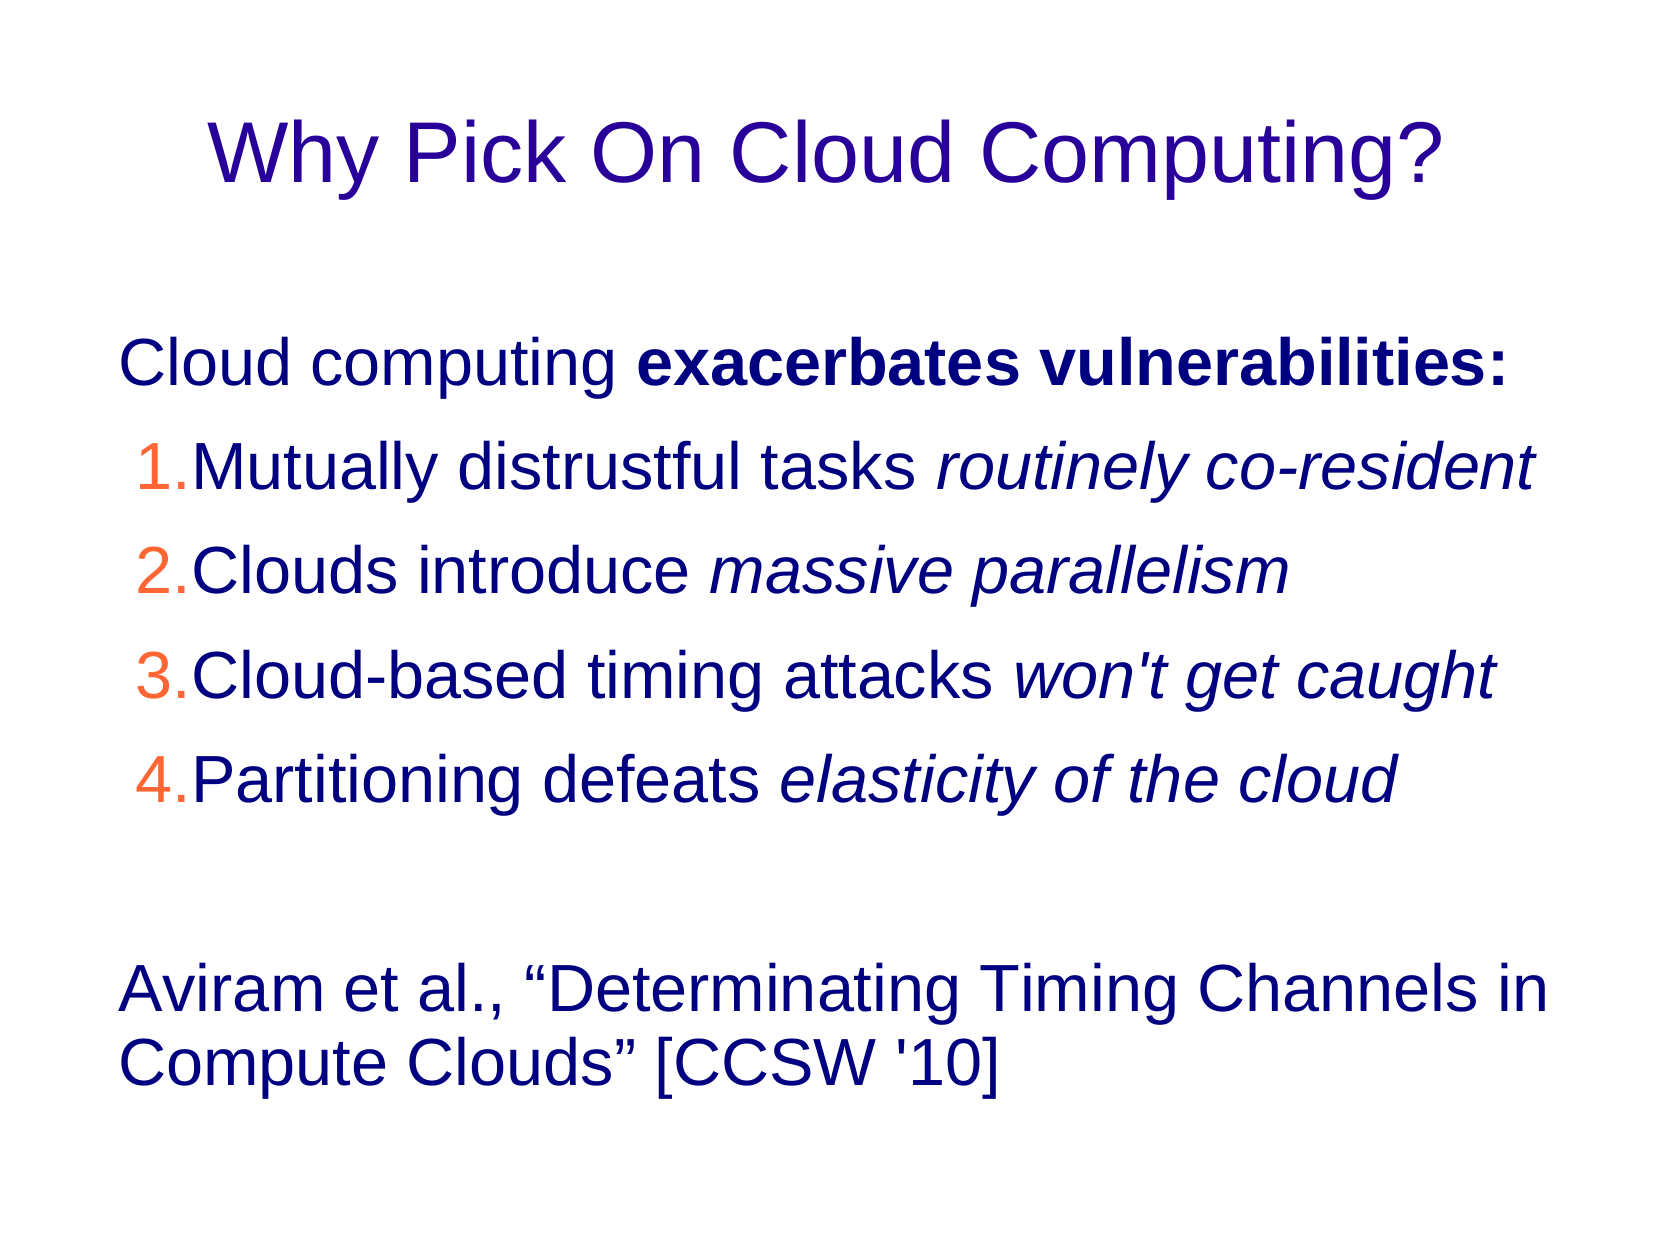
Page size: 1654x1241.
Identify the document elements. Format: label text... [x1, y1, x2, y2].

list Cloud computing exacerbates vulnerabilities: Mutually distrustful tasks routinely co-resident Clouds introduce massive parallelism Cloud-based timing attacks won't get caught Partitioning defeats elasticity of the cloud Aviram et al., “Determinating Timing Channels in Compute Clouds” [CCSW '10] [118, 324, 1571, 1096]
title Why Pick On Cloud Computing? [82, 49, 1571, 257]
